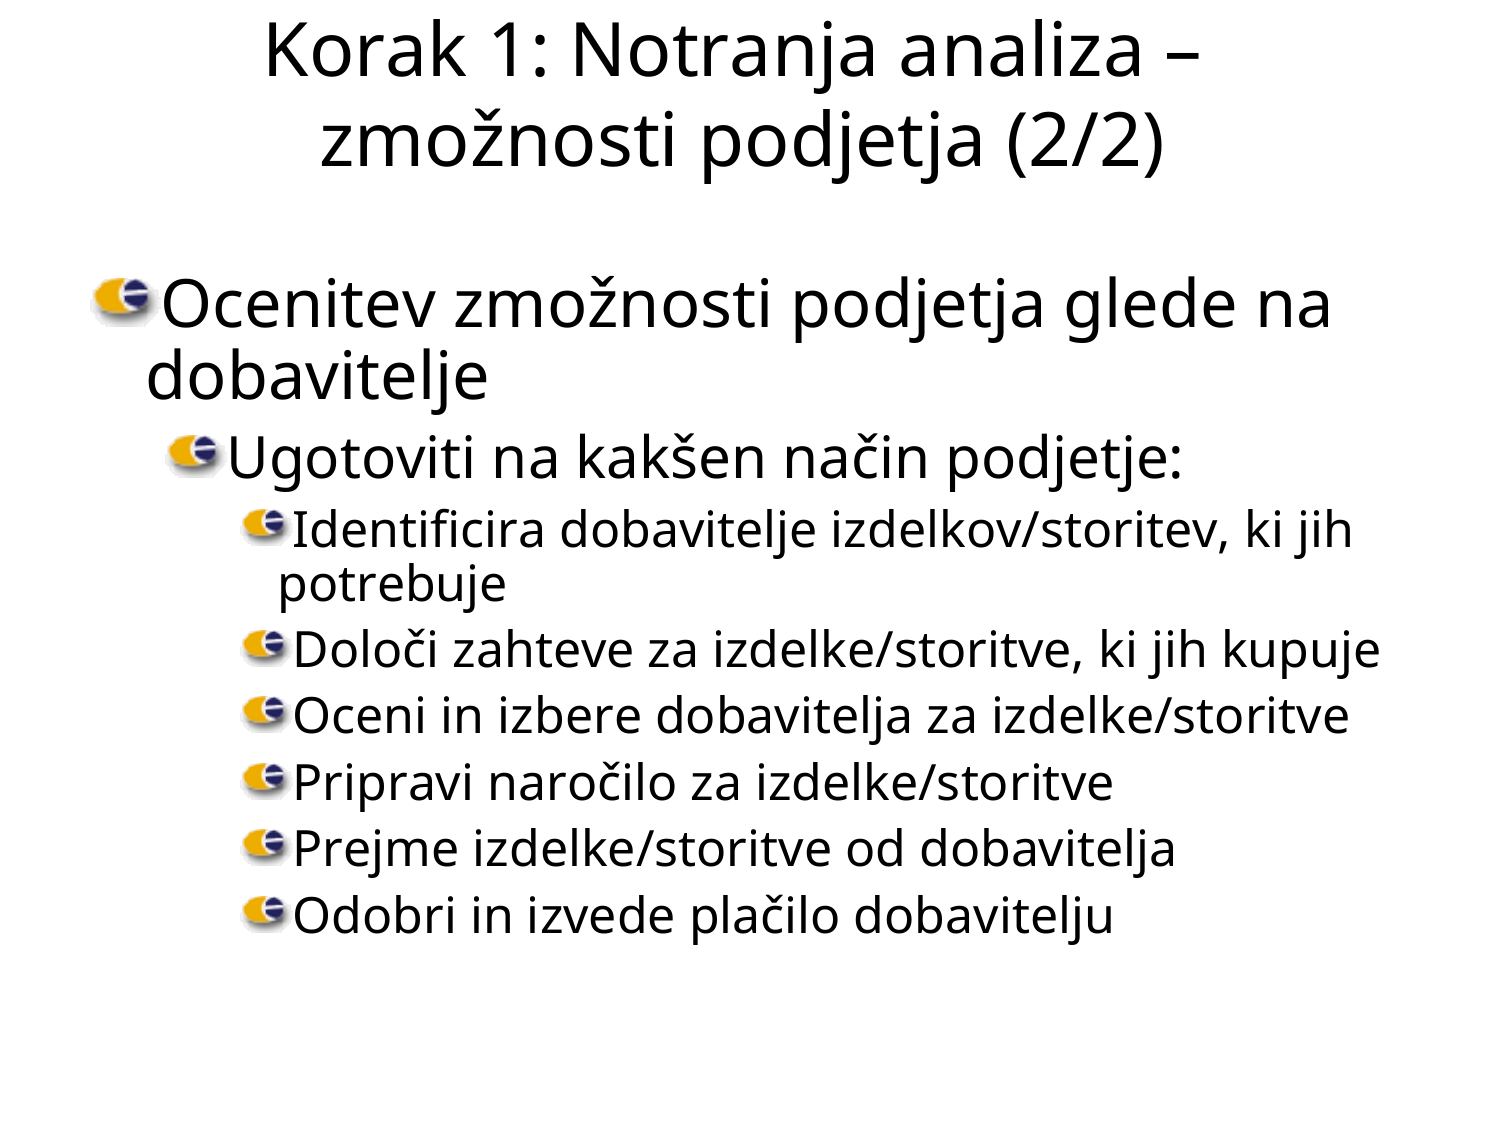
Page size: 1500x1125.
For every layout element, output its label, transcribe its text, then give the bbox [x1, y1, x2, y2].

title Korak 1: Notranja analiza – zmožnosti podjetja (2/2) [31, 0, 1454, 189]
list Ocenitev zmožnosti podjetja glede na dobavitelje Ugotoviti na kakšen način podjetje: Identificira dobavitelje izdelkov/storitev, ki jih potrebuje Določi zahteve za izdelke/storitve, ki jih kupuje Oceni in izbere dobavitelja za izdelke/storitve Pripravi naročilo za izdelke/storitve Prejme izdelke/storitve od dobavitelja Odobri in izvede plačilo dobavitelju [74, 262, 1417, 994]
